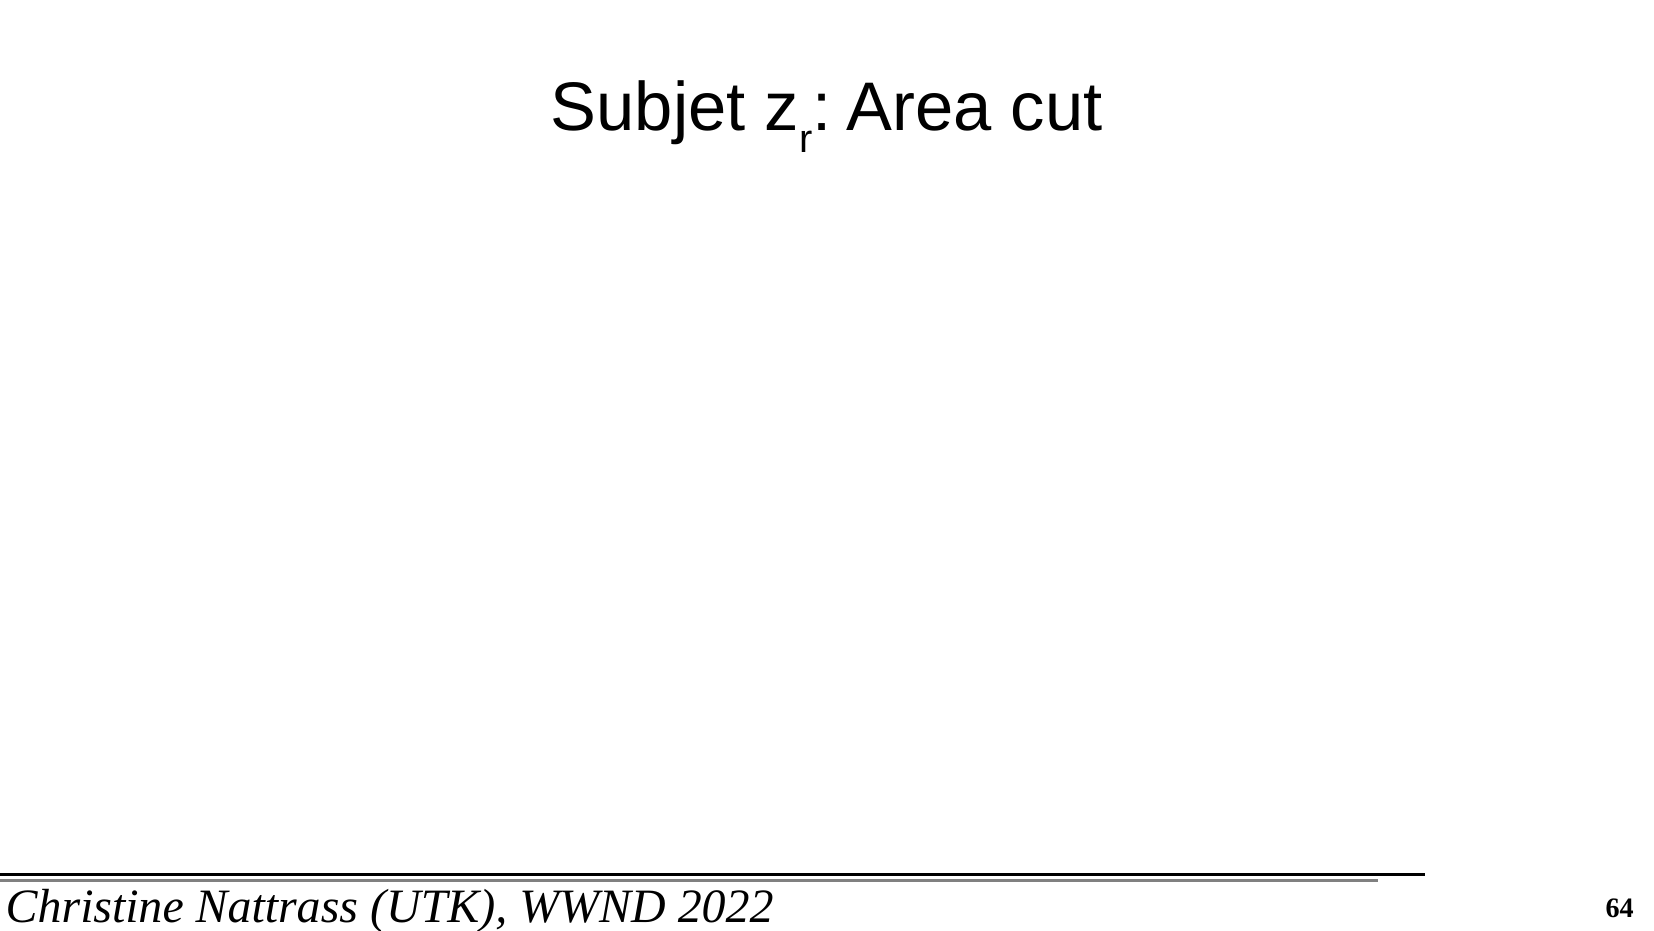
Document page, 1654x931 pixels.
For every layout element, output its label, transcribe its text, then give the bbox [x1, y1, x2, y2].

title Subjet zr: Area cut [82, 37, 1571, 193]
